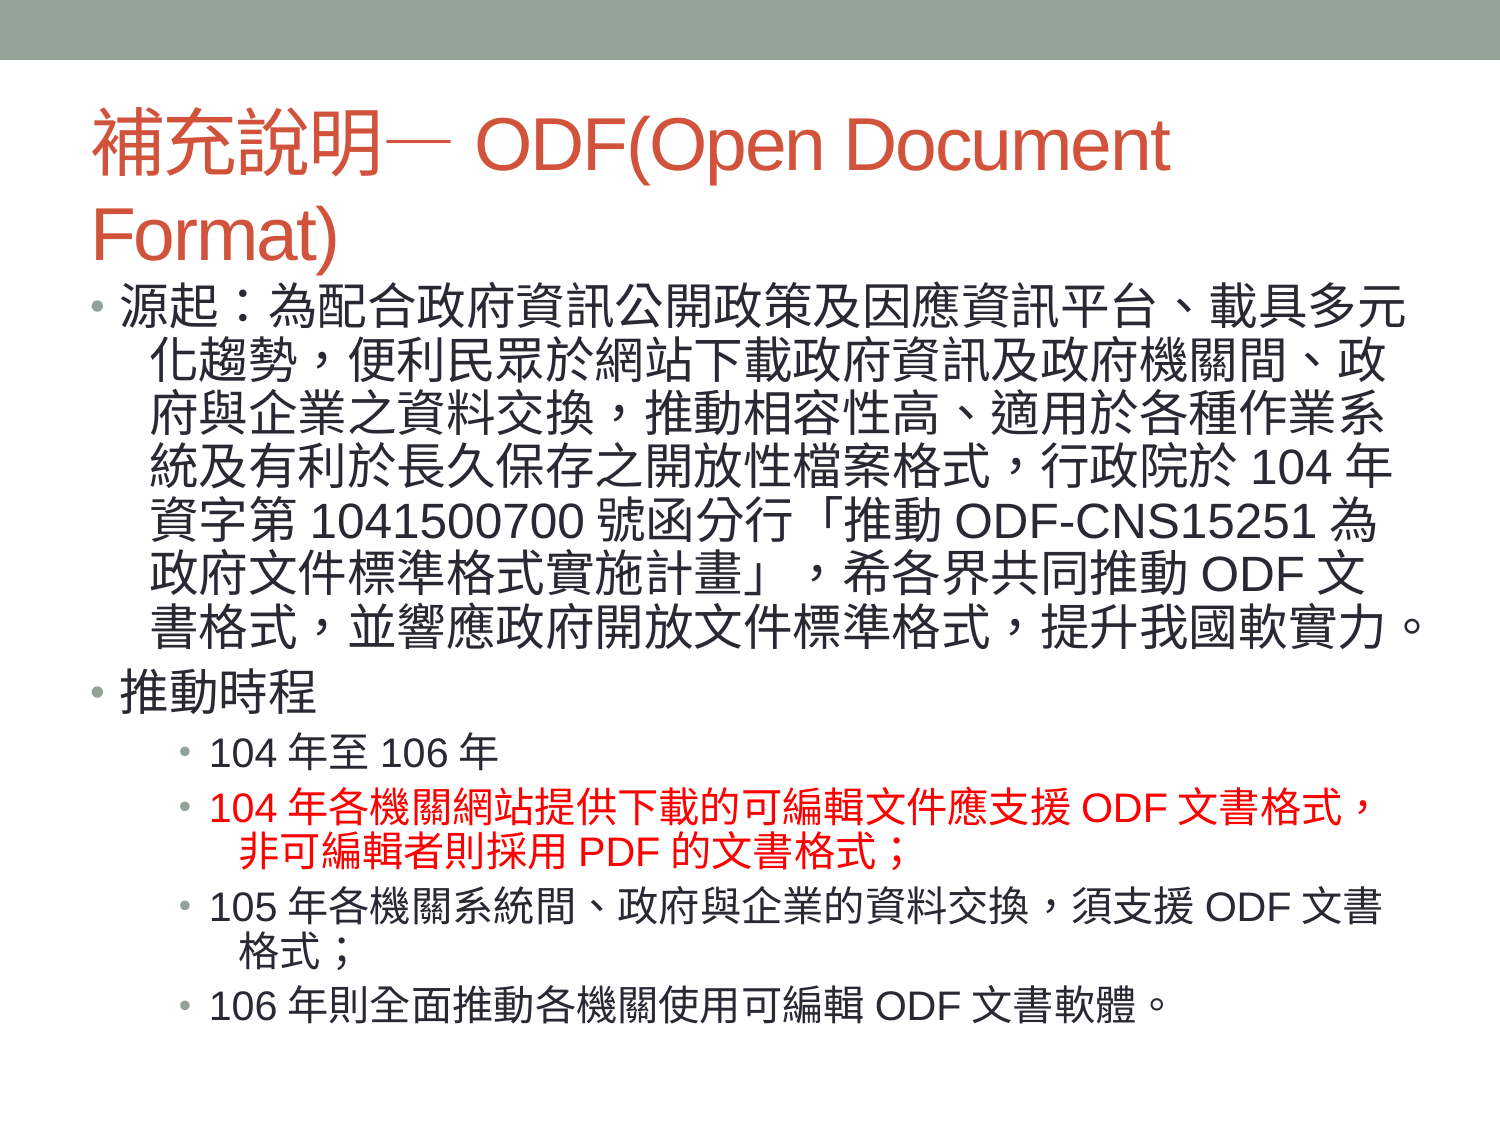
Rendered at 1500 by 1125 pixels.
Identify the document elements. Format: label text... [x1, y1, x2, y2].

title 補充說明—ODF(Open Document Format) [75, 87, 1426, 251]
list 源起：為配合政府資訊公開政策及因應資訊平台、載具多元化趨勢，便利民眾於網站下載政府資訊及政府機關間、政府與企業之資料交換，推動相容性高、適用於各種作業系統及有利於長久保存之開放性檔案格式，行政院於104年資字第1041500700號函分行「推動ODF-CNS15251為政府文件標準格式實施計畫」，希各界共同推動ODF文書格式，並響應政府開放文件標準格式，提升我國軟實力。 推動時程 104年至106年 104年各機關網站提供下載的可編輯文件應支援ODF文書格式，非可編輯者則採用PDF的文書格式； 105年各機關系統間、政府與企業的資料交換，須支援ODF文書格式； 106年則全面推動各機關使用可編輯ODF文書軟體。 [75, 274, 1424, 1049]
